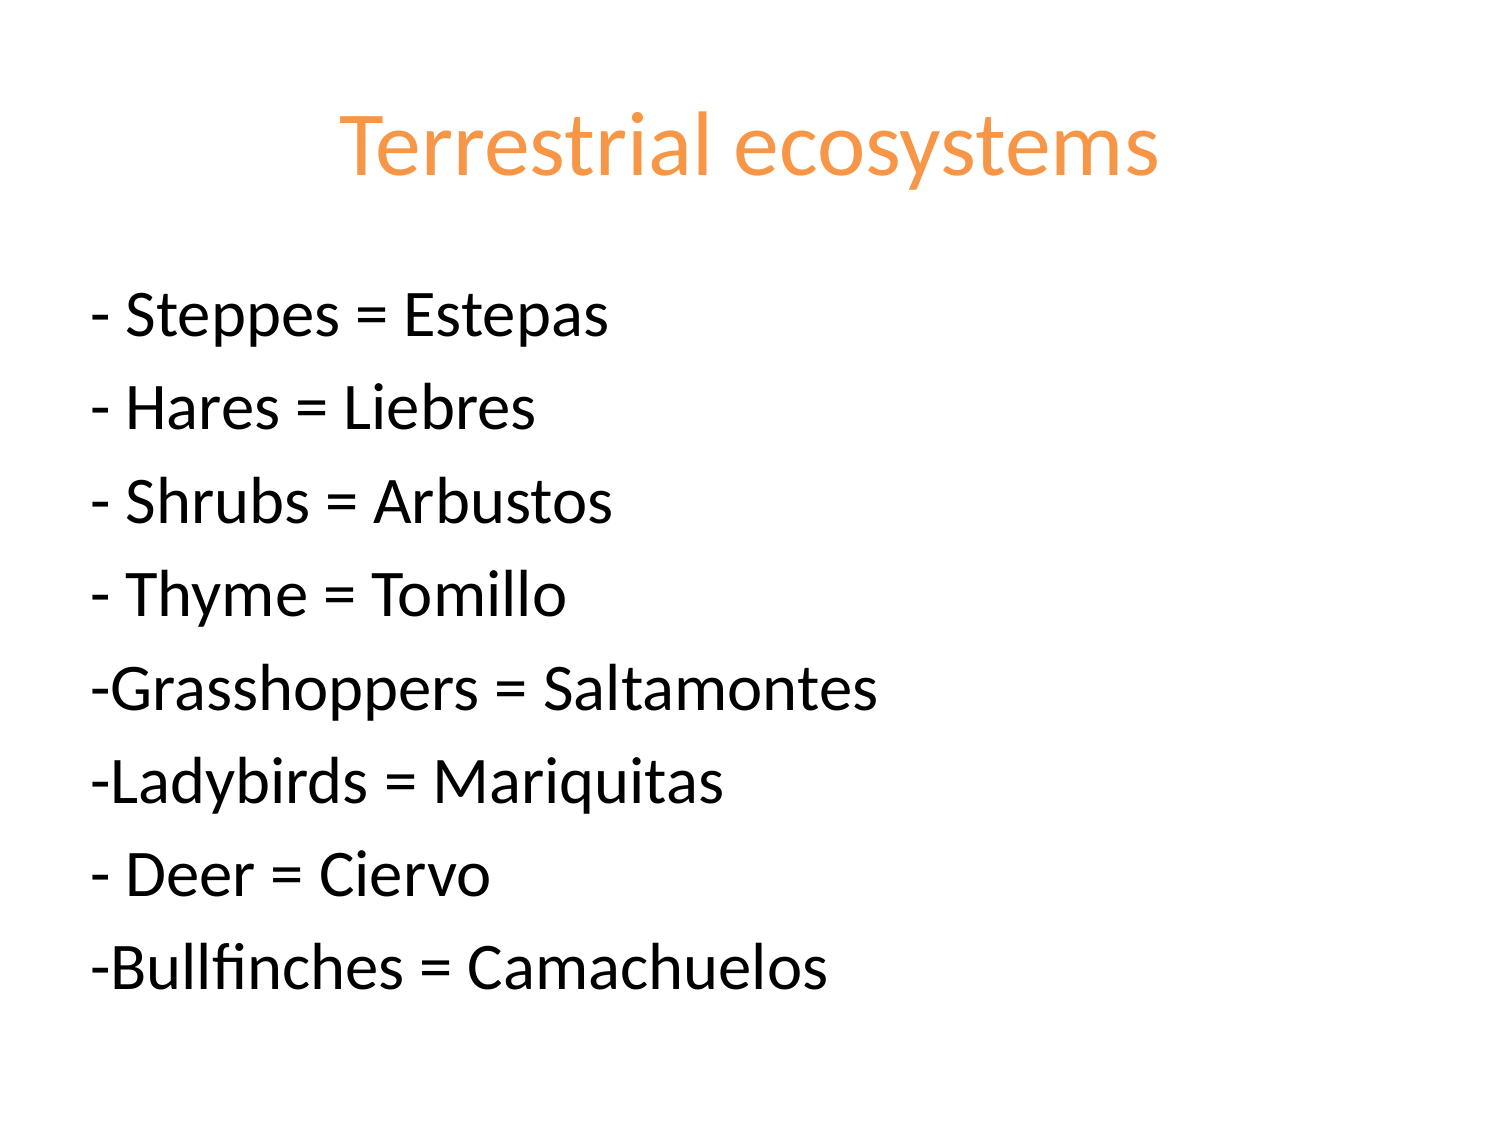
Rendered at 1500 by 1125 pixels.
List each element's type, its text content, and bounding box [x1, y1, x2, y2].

title Terrestrial ecosystems [75, 45, 1425, 233]
list - Steppes = Estepas - Hares = Liebres - Shrubs = Arbustos - Thyme = Tomillo -Grasshoppers = Saltamontes -Ladybirds = Mariquitas - Deer = Ciervo -Bullfinches = Camachuelos [75, 262, 1425, 1005]
